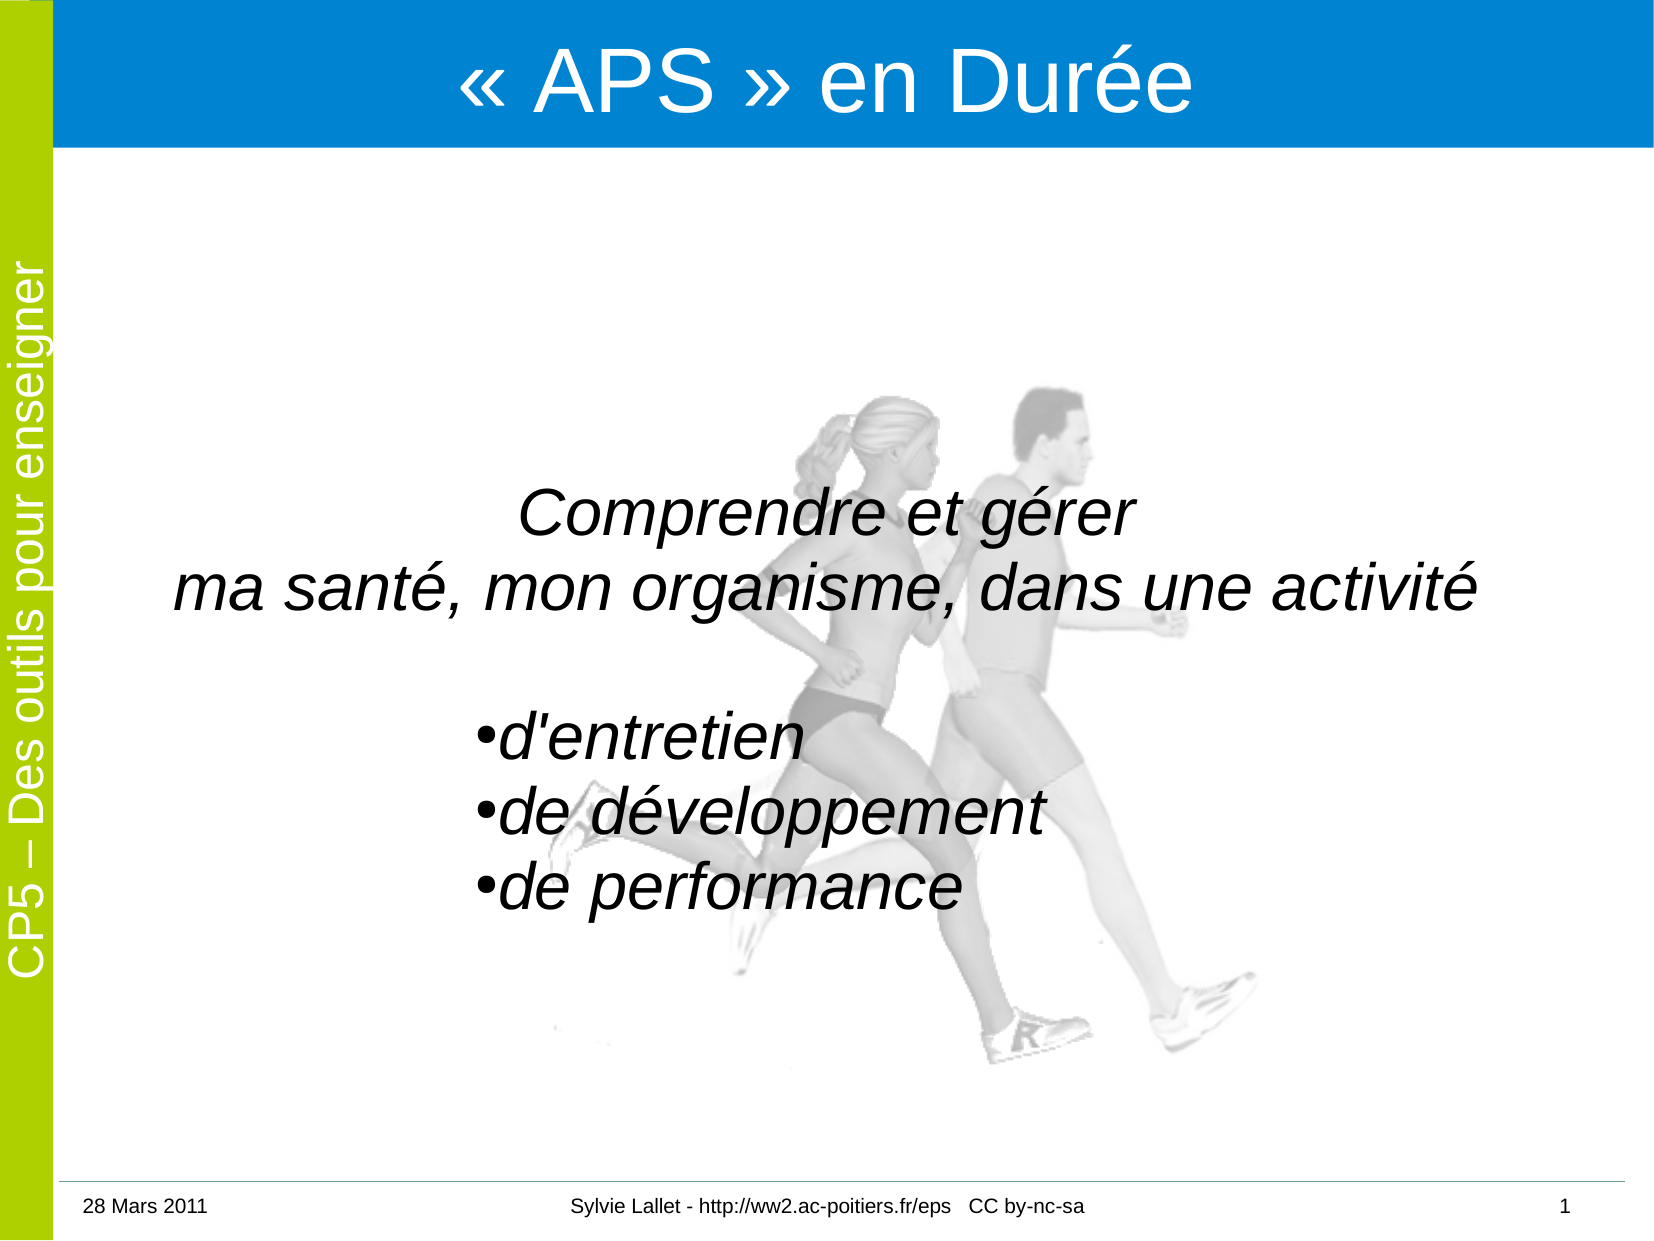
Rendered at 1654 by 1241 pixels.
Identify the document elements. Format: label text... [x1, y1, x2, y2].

subtitle Comprendre et gérer ma santé, mon organisme, dans une activité d'entretien de développement de performance [82, 290, 1571, 1109]
title « APS » en Durée [82, 13, 1571, 148]
